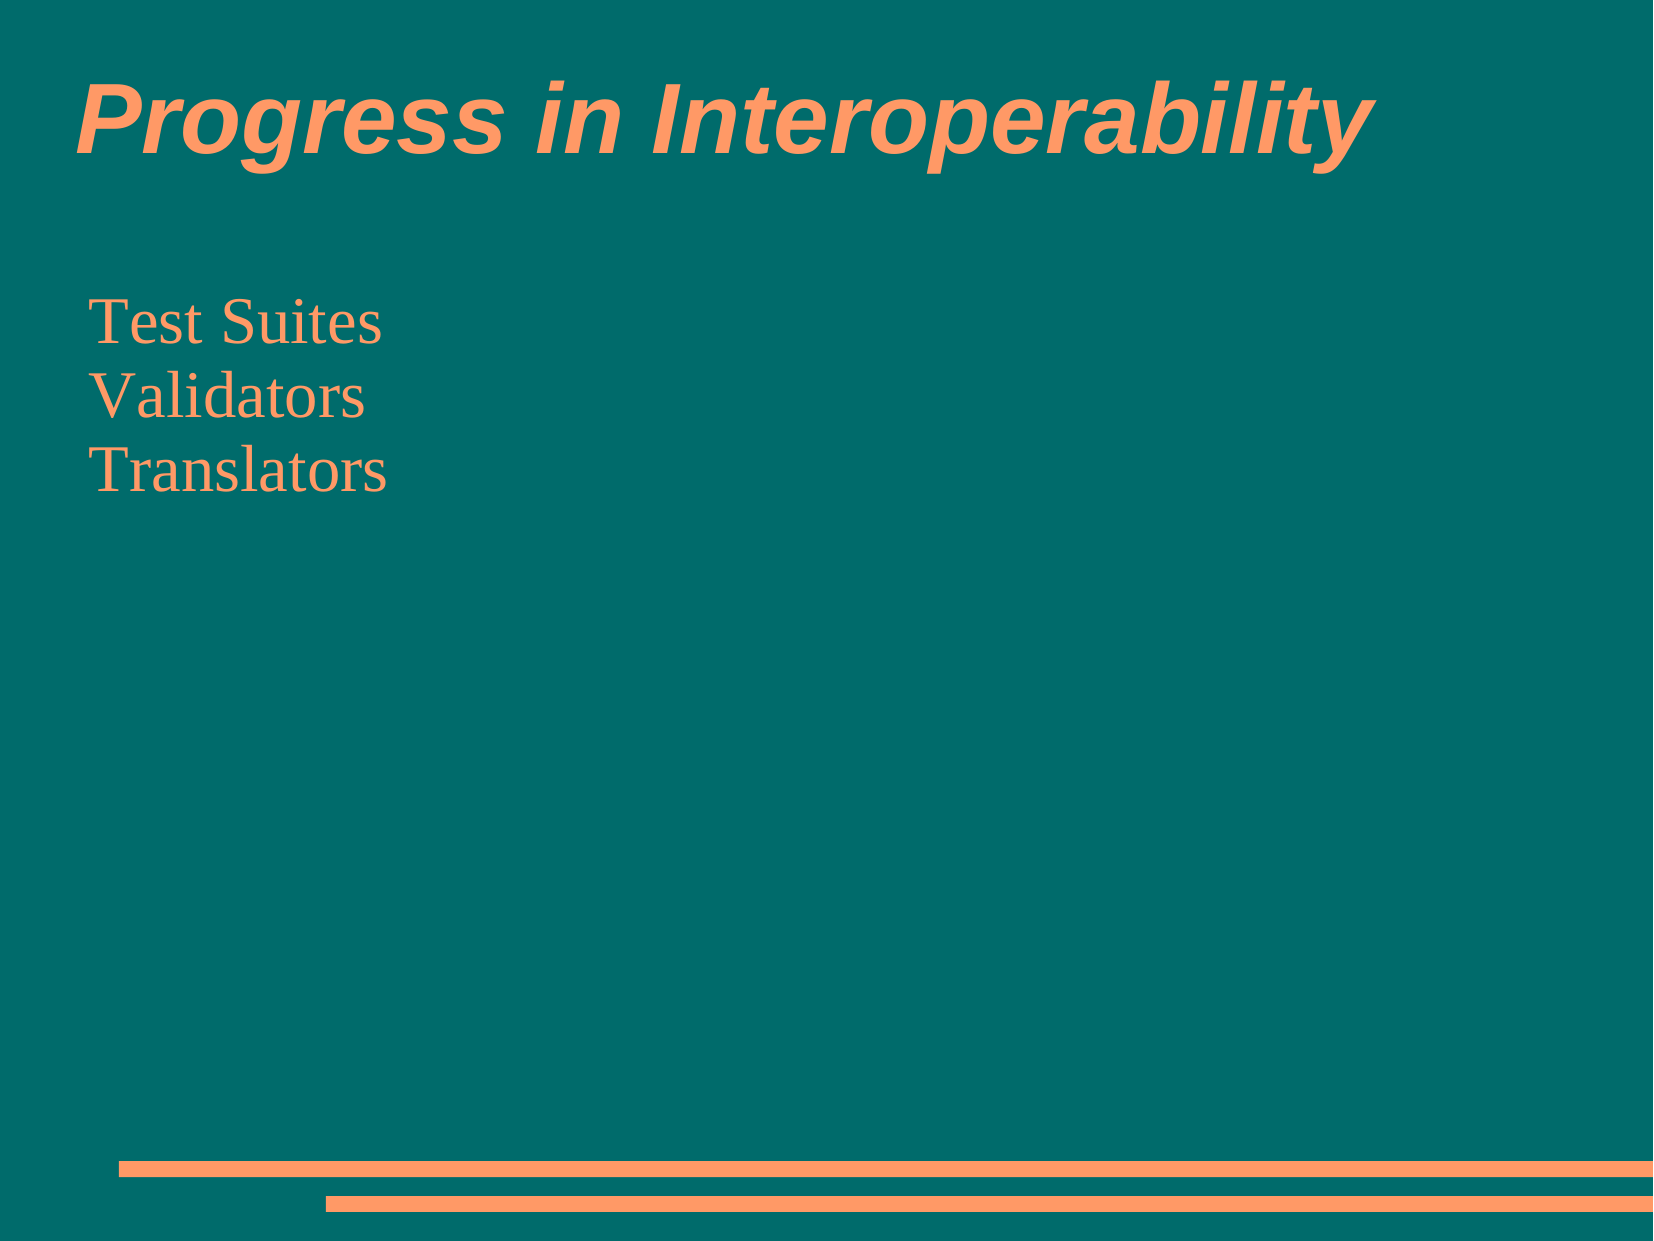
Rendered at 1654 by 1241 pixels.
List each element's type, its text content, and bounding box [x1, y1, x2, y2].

list Test Suites Validators Translators [70, 283, 1545, 1066]
title Progress in Interoperability [75, 15, 1576, 223]
